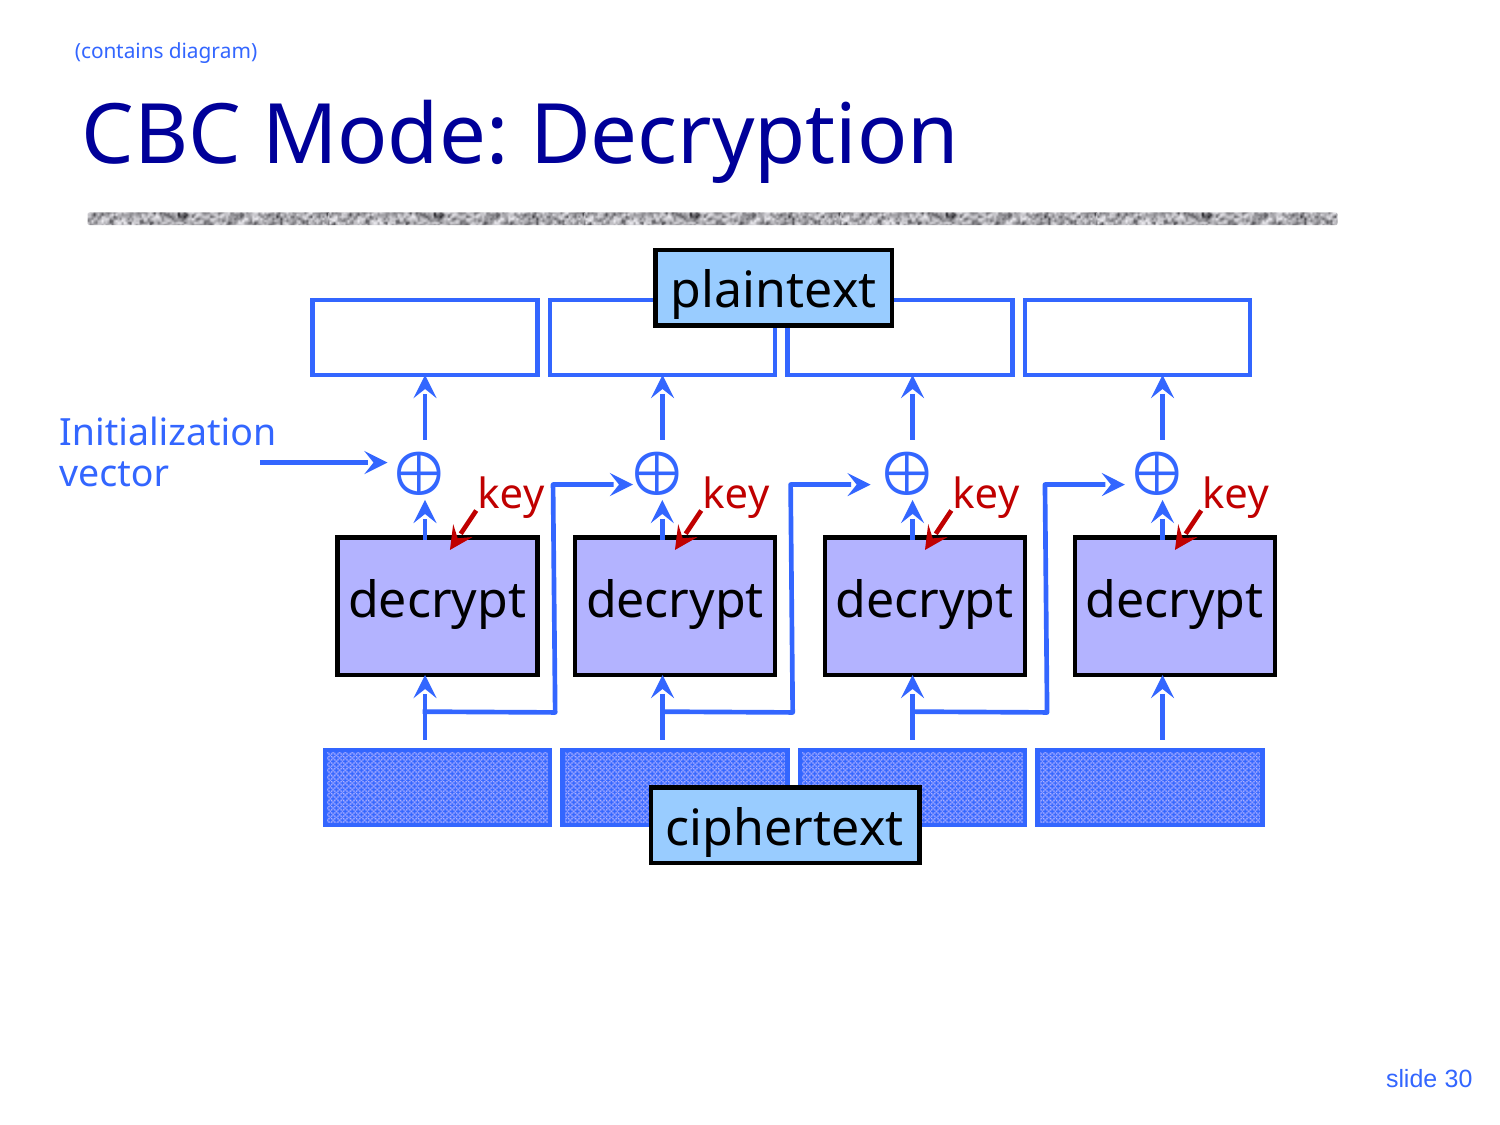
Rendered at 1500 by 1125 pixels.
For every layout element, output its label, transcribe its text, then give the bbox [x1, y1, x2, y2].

text_box  [1112, 412, 1202, 518]
text_box key [462, 459, 560, 525]
text_box [800, 750, 1026, 826]
picture [87, 212, 1338, 226]
text_box ciphertext [650, 787, 920, 863]
text_box decrypt [1074, 537, 1275, 676]
text_box slide <number> [1174, 1025, 1488, 1101]
text_box plaintext [655, 249, 892, 326]
text_box [324, 750, 550, 826]
text_box decrypt [575, 537, 775, 676]
text_box key [937, 459, 1035, 525]
title CBC Mode: Decryption [66, 37, 1342, 188]
text_box Initialization vector [44, 412, 292, 501]
text_box  [375, 412, 465, 518]
text_box decrypt [824, 537, 1025, 676]
text_box [562, 750, 788, 826]
text_box  [612, 478, 618, 492]
text_box key [1187, 459, 1285, 525]
text_box  [612, 412, 702, 518]
text_box [1037, 750, 1263, 826]
text_box decrypt [337, 537, 538, 676]
text_box  [862, 412, 952, 518]
text_box key [687, 459, 785, 525]
text_box (contains diagram) [60, 29, 541, 70]
